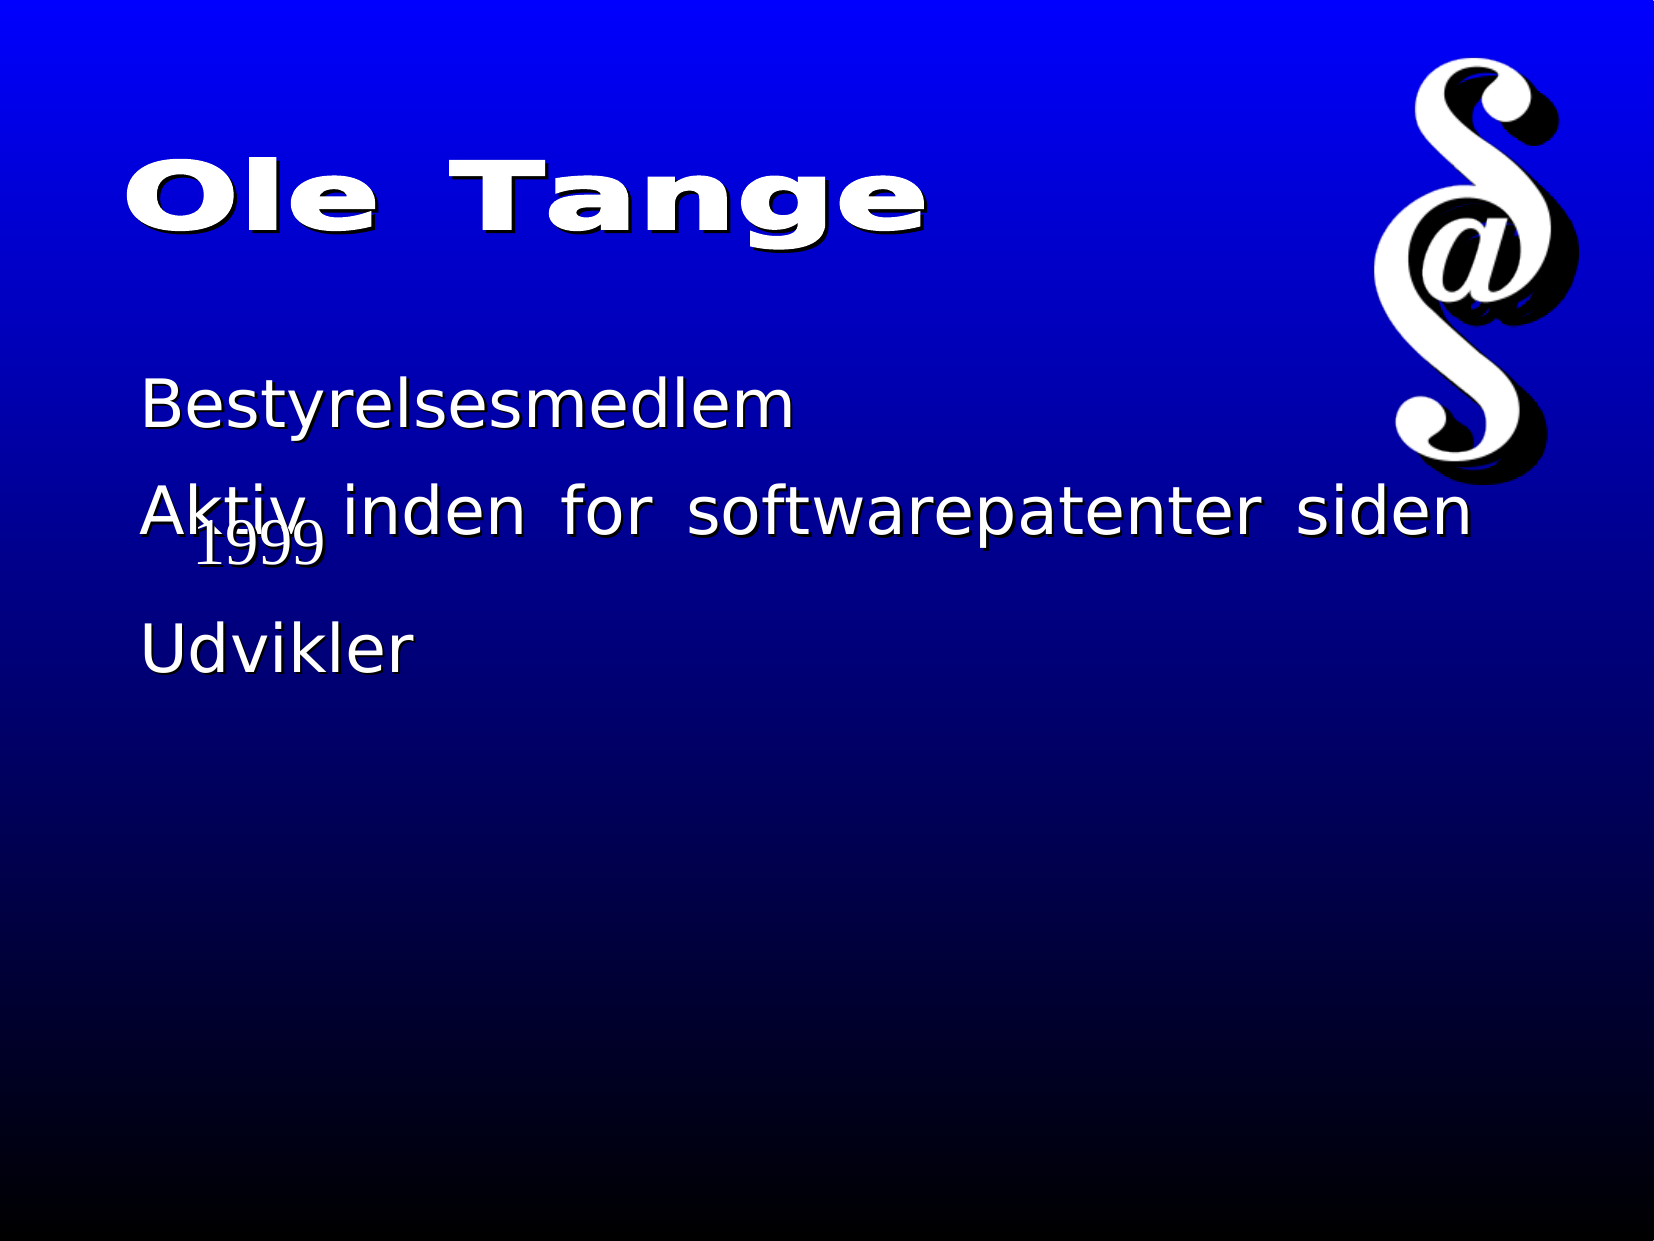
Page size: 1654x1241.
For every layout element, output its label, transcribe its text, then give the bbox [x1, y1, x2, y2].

list Bestyrelsesmedlem Aktiv inden for softwarepatenter siden 1999 Udvikler [121, 403, 1534, 1127]
title Ole Tange [121, 102, 1281, 311]
picture [1357, 44, 1595, 488]
